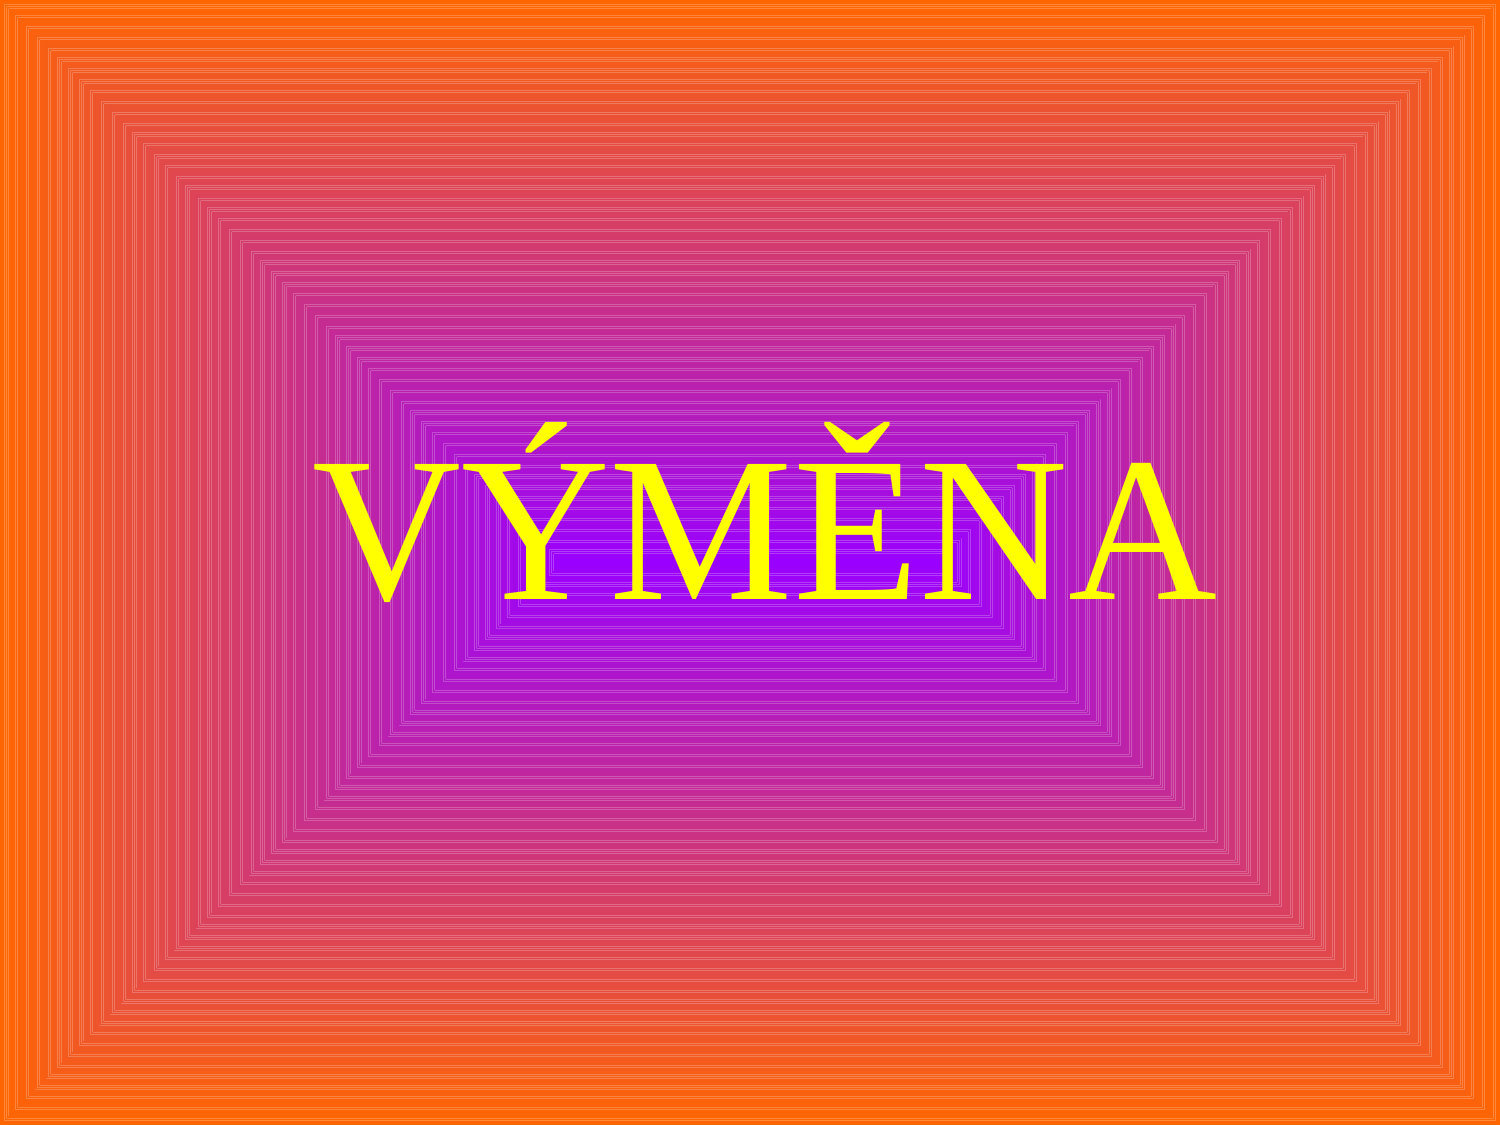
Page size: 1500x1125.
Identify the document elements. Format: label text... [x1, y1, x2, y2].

text_box VÝMĚNA [29, 385, 1500, 649]
